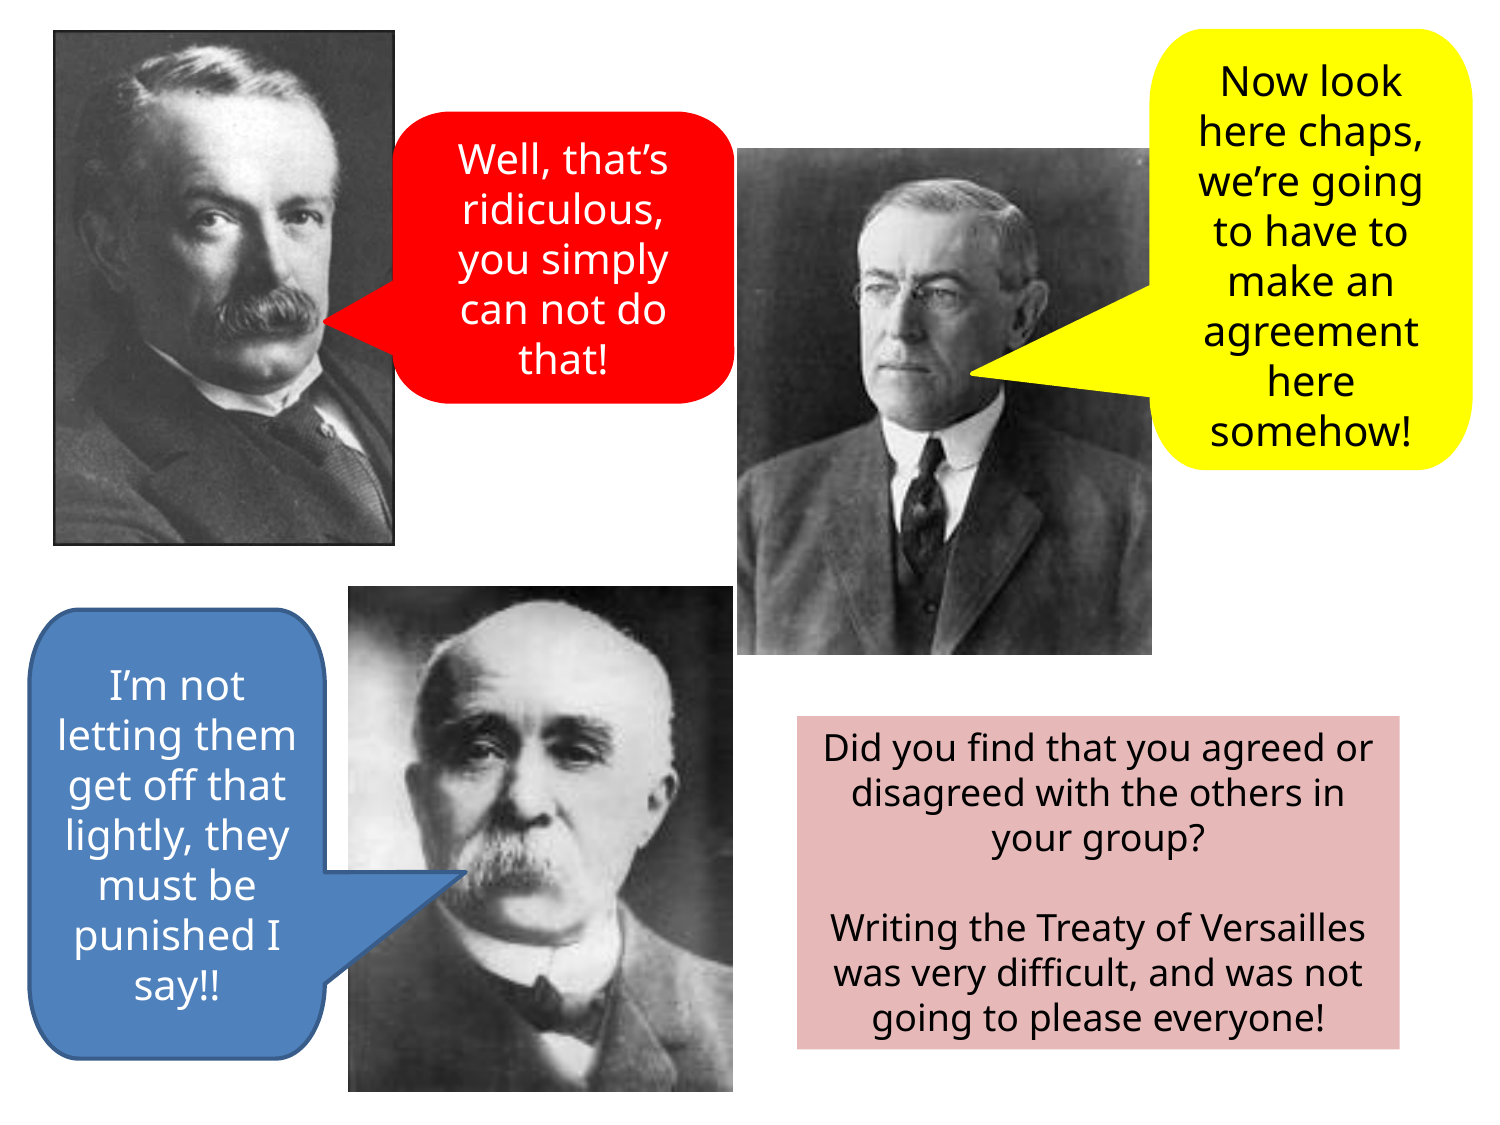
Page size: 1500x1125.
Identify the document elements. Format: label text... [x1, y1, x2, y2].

picture [348, 586, 733, 1092]
picture [53, 30, 395, 546]
text_box I’m not letting them get off that lightly, they must be punished I say!! [29, 609, 466, 1059]
picture [737, 149, 1152, 655]
text_box Well, that’s ridiculous, you simply can not do that! [324, 113, 733, 402]
text_box Did you find that you agreed or disagreed with the others in your group? Writing the Treaty of Versailles was very difficult, and was not going to please everyone! [797, 716, 1400, 1050]
text_box Now look here chaps, we’re going to have to make an agreement here somehow! [971, 30, 1471, 469]
